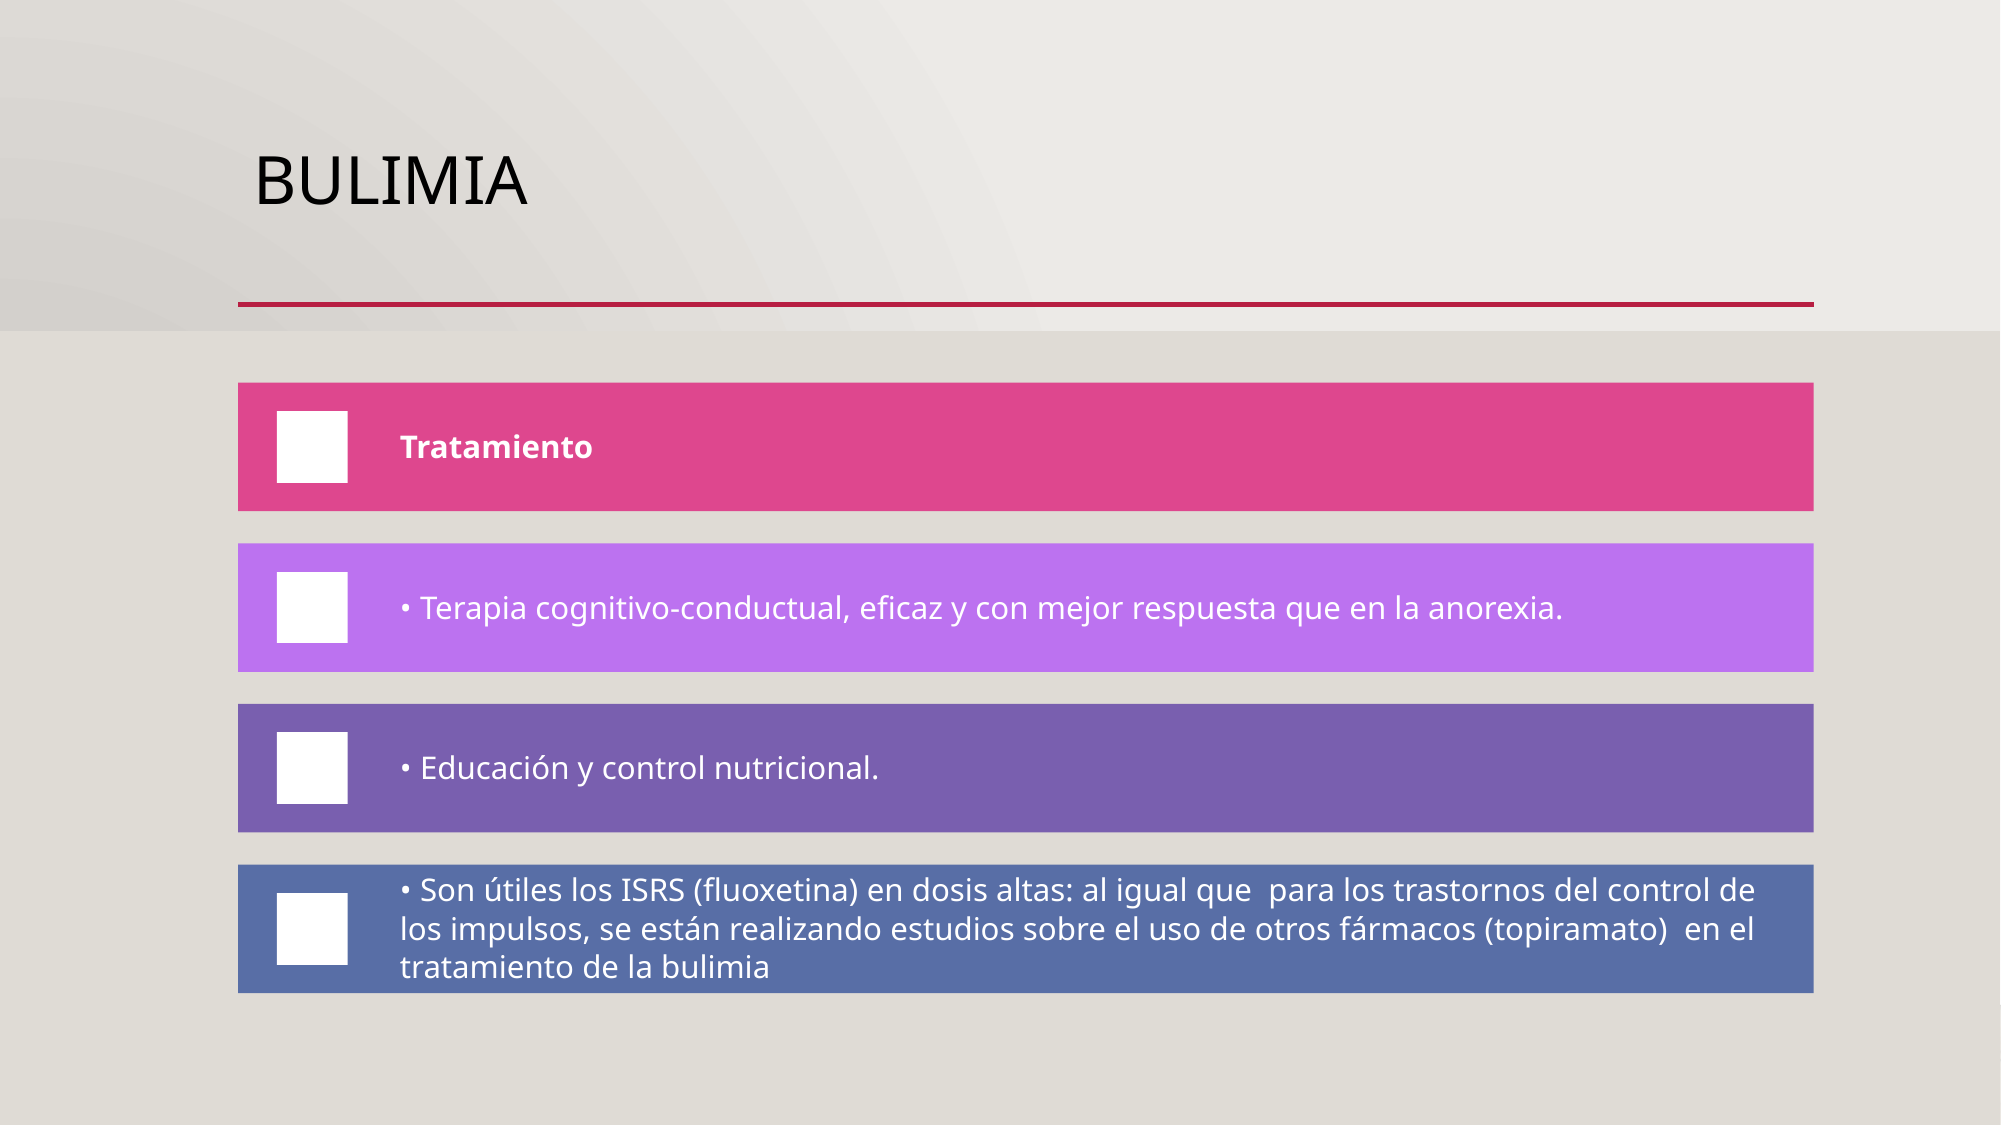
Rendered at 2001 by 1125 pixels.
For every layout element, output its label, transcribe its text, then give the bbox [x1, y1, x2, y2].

title BULIMIA [238, 131, 1814, 302]
text_box [0, 0, 2000, 1125]
text_box • Terapia cognitivo-conductual, eficaz y con mejor respuesta que en la anorexia. [386, 543, 1814, 672]
text_box Tratamiento [386, 382, 1814, 512]
text_box • Son útiles los ISRS (fluoxetina) en dosis altas: al igual que para los trastornos del control de los impulsos, se están realizando estudios sobre el uso de otros fármacos (topiramato) en el tratamiento de la bulimia [386, 864, 1814, 994]
text_box • Educación y control nutricional. [386, 703, 1814, 833]
